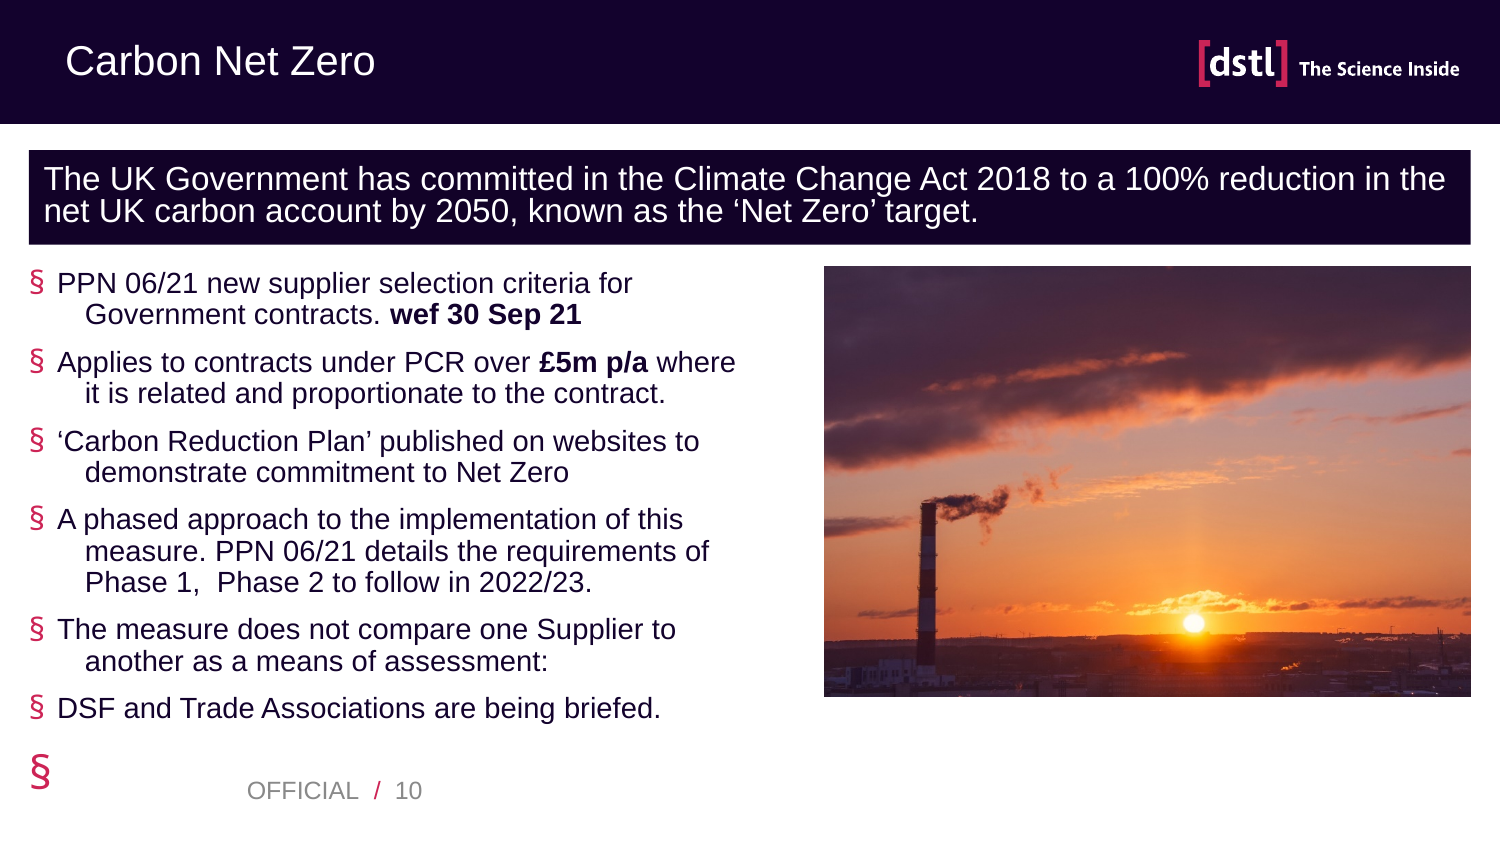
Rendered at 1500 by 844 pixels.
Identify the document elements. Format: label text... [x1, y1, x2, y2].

text_box PPN 06/21 new supplier selection criteria for Government contracts. wef 30 Sep 21 Applies to contracts under PCR over £5m p/a where it is related and proportionate to the contract. ‘Carbon Reduction Plan’ published on websites to demonstrate commitment to Net Zero A phased approach to the implementation of this measure. PPN 06/21 details the requirements of Phase 1, Phase 2 to follow in 2022/23. The measure does not compare one Supplier to another as a means of assessment: DSF and Trade Associations are being briefed. [28, 268, 739, 844]
picture [824, 266, 1471, 697]
title Carbon Net Zero [5, 8, 1129, 115]
list The UK Government has committed in the Climate Change Act 2018 to a 100% reduction in the net UK carbon account by 2050, known as the ‘Net Zero’ target. [28, 150, 1471, 245]
text_box OFFICIAL / 10 [232, 767, 1459, 812]
